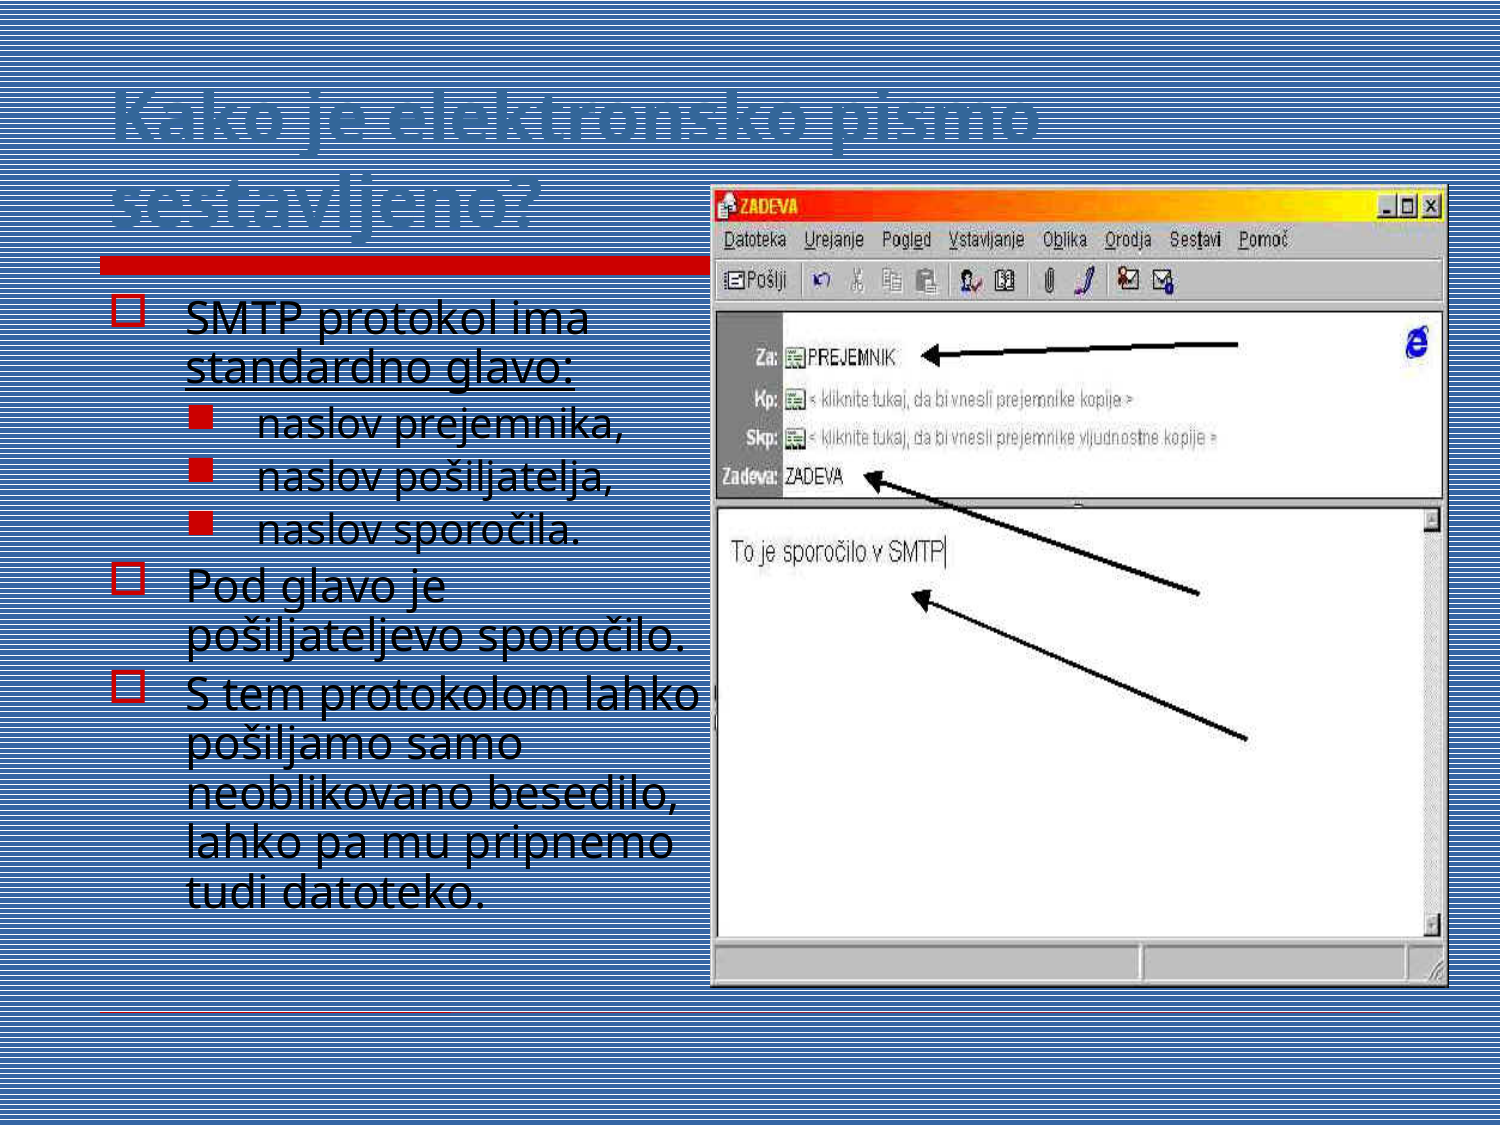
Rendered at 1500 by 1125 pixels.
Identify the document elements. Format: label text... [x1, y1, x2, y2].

list SMTP protokol ima standardno glavo: naslov prejemnika, naslov pošiljatelja, naslov sporočila. Pod glavo je pošiljateljevo sporočilo. S tem protokolom lahko pošiljamo samo neoblikovano besedilo, lahko pa mu pripnemo tudi datoteko. [92, 287, 710, 988]
title Kako je elektronsko pismo sestavljeno? [94, 50, 1407, 250]
picture [710, 184, 1449, 988]
